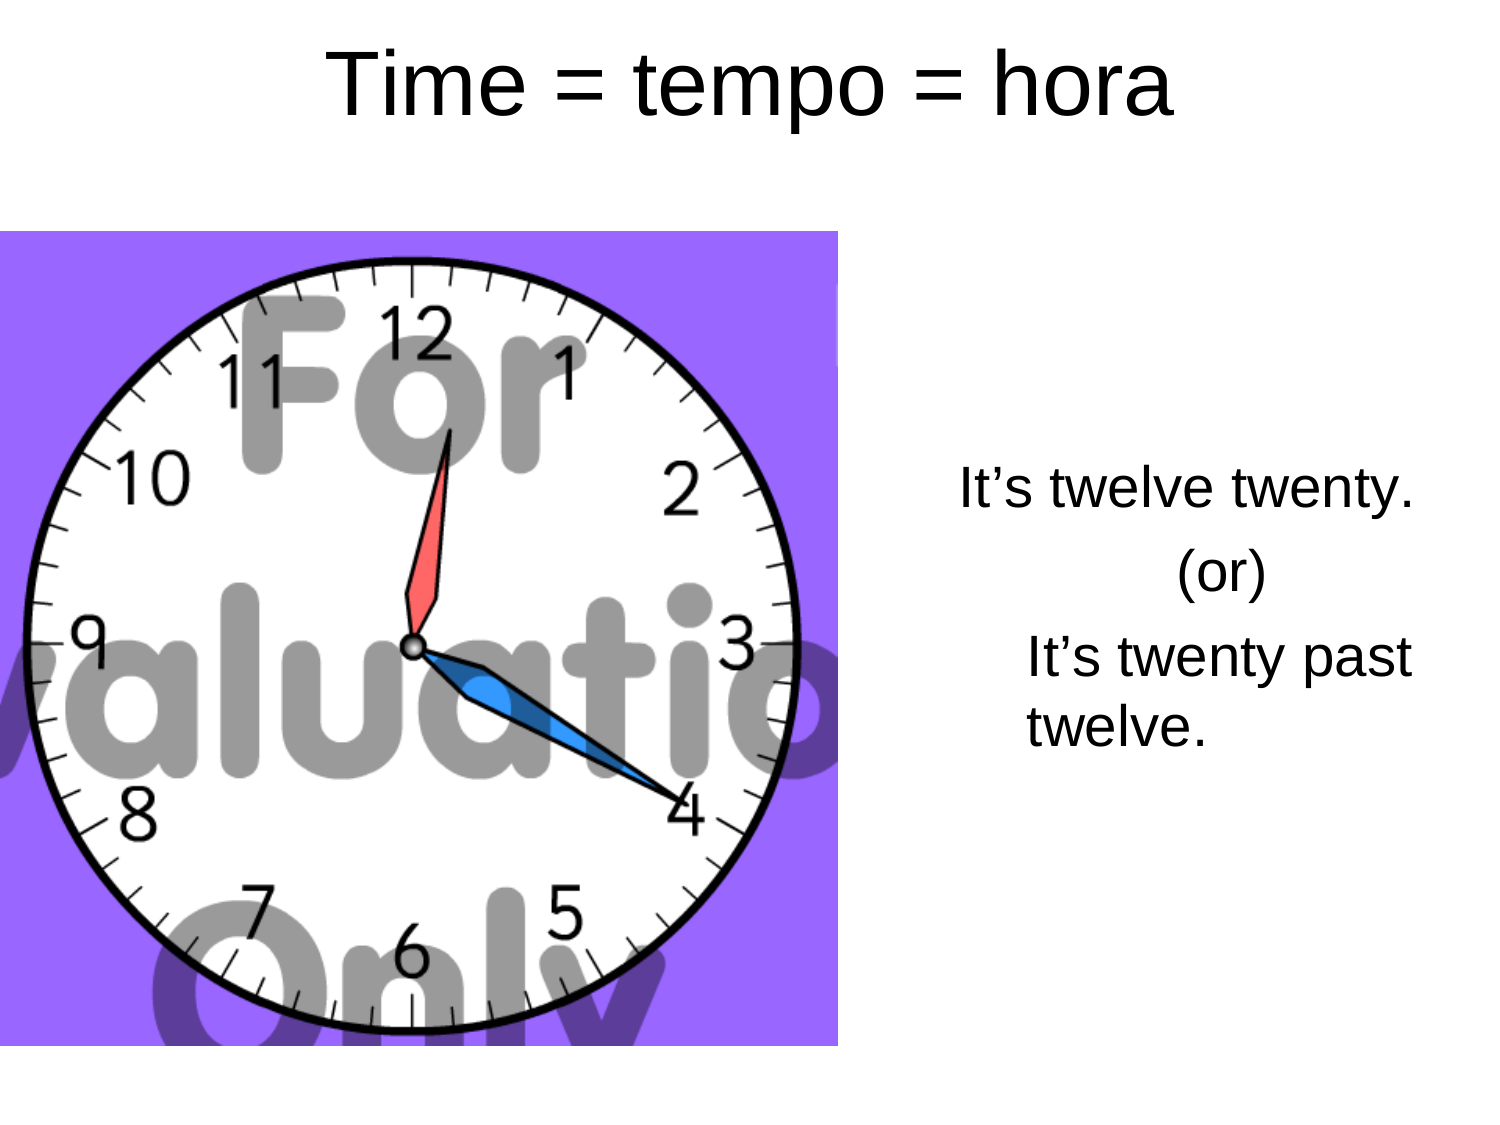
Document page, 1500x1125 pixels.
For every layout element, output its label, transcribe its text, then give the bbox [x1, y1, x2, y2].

picture [0, 231, 838, 1046]
title Time = tempo = hora [75, 7, 1426, 150]
list It’s twelve twenty. (or) It’s twenty past twelve. [862, 187, 1500, 1125]
